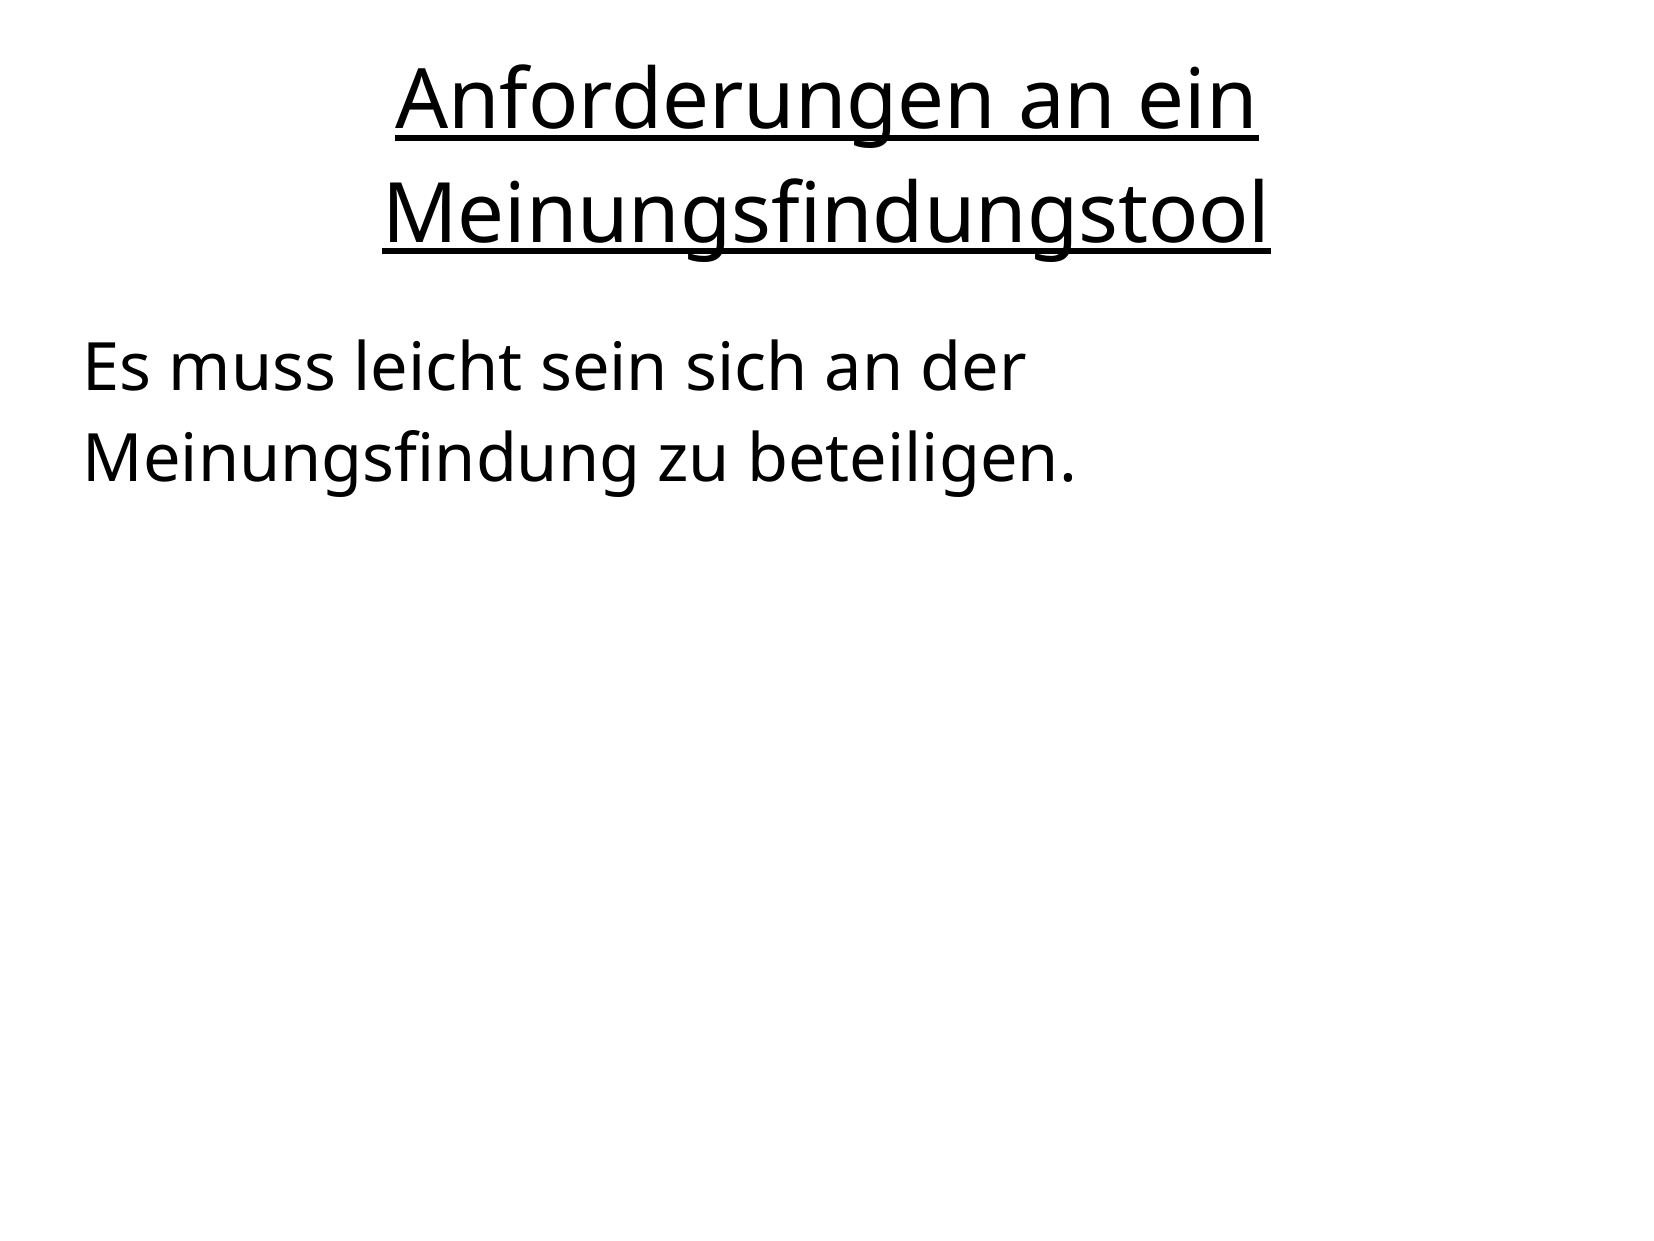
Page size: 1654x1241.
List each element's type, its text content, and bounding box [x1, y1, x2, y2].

text_box Es muss leicht sein sich an der Meinungsfindung zu beteiligen. [82, 330, 1548, 490]
title Anforderungen an ein Meinungsfindungstool [82, 49, 1571, 257]
